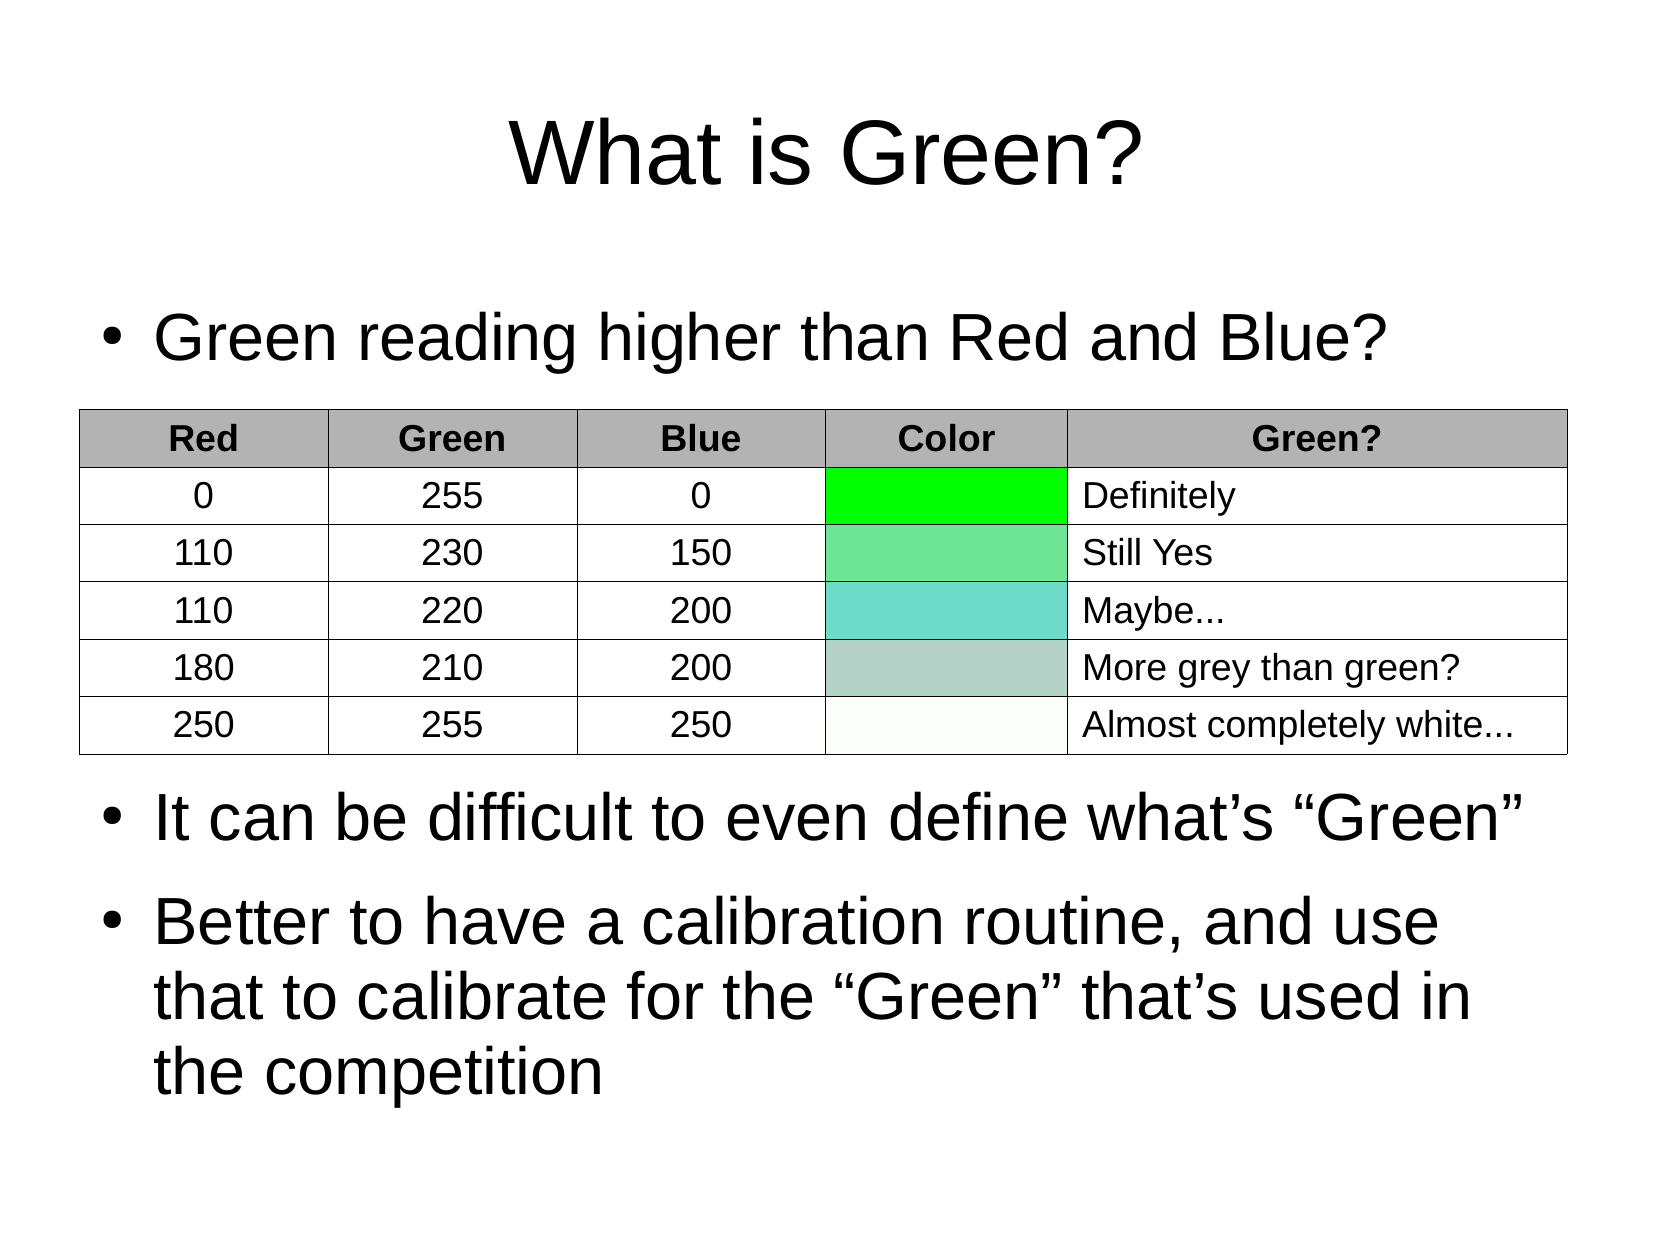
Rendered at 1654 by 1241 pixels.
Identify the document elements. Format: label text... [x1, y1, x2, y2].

table_cell [826, 697, 1067, 754]
table_cell [826, 640, 1067, 696]
table_cell [826, 525, 1067, 581]
title What is Green? [82, 49, 1571, 257]
list Green reading higher than Red and Blue? [82, 300, 1571, 780]
table_cell 250 [80, 697, 328, 754]
table_header Color [826, 410, 1067, 467]
table_cell Still Yes [1068, 525, 1567, 581]
table_header Blue [578, 410, 825, 467]
table_cell Maybe... [1068, 582, 1567, 639]
table_cell 110 [80, 525, 328, 581]
table_header Green? [1068, 410, 1567, 467]
table_cell 220 [329, 582, 577, 639]
table_cell 200 [578, 582, 825, 639]
table_cell 255 [329, 697, 577, 754]
table_cell 150 [578, 525, 825, 581]
table_cell 0 [80, 468, 328, 524]
table_cell Almost completely white... [1068, 697, 1567, 754]
table_cell More grey than green? [1068, 640, 1567, 696]
table_cell 0 [578, 468, 825, 524]
table_header Green [329, 410, 577, 467]
table_cell 230 [329, 525, 577, 581]
table_cell 210 [329, 640, 577, 696]
table_cell 180 [80, 640, 328, 696]
table_header Red [80, 410, 328, 467]
table_cell 255 [329, 468, 577, 524]
table_cell 110 [80, 582, 328, 639]
table_cell 200 [578, 640, 825, 696]
table_cell [826, 468, 1067, 524]
table_cell Definitely [1068, 468, 1567, 524]
table_cell 250 [578, 697, 825, 754]
table_cell [826, 582, 1067, 639]
list It can be difficult to even define what’s “Green” Better to have a calibration routine, and use that to calibrate for the “Green” that’s used in the competition [82, 780, 1571, 1171]
